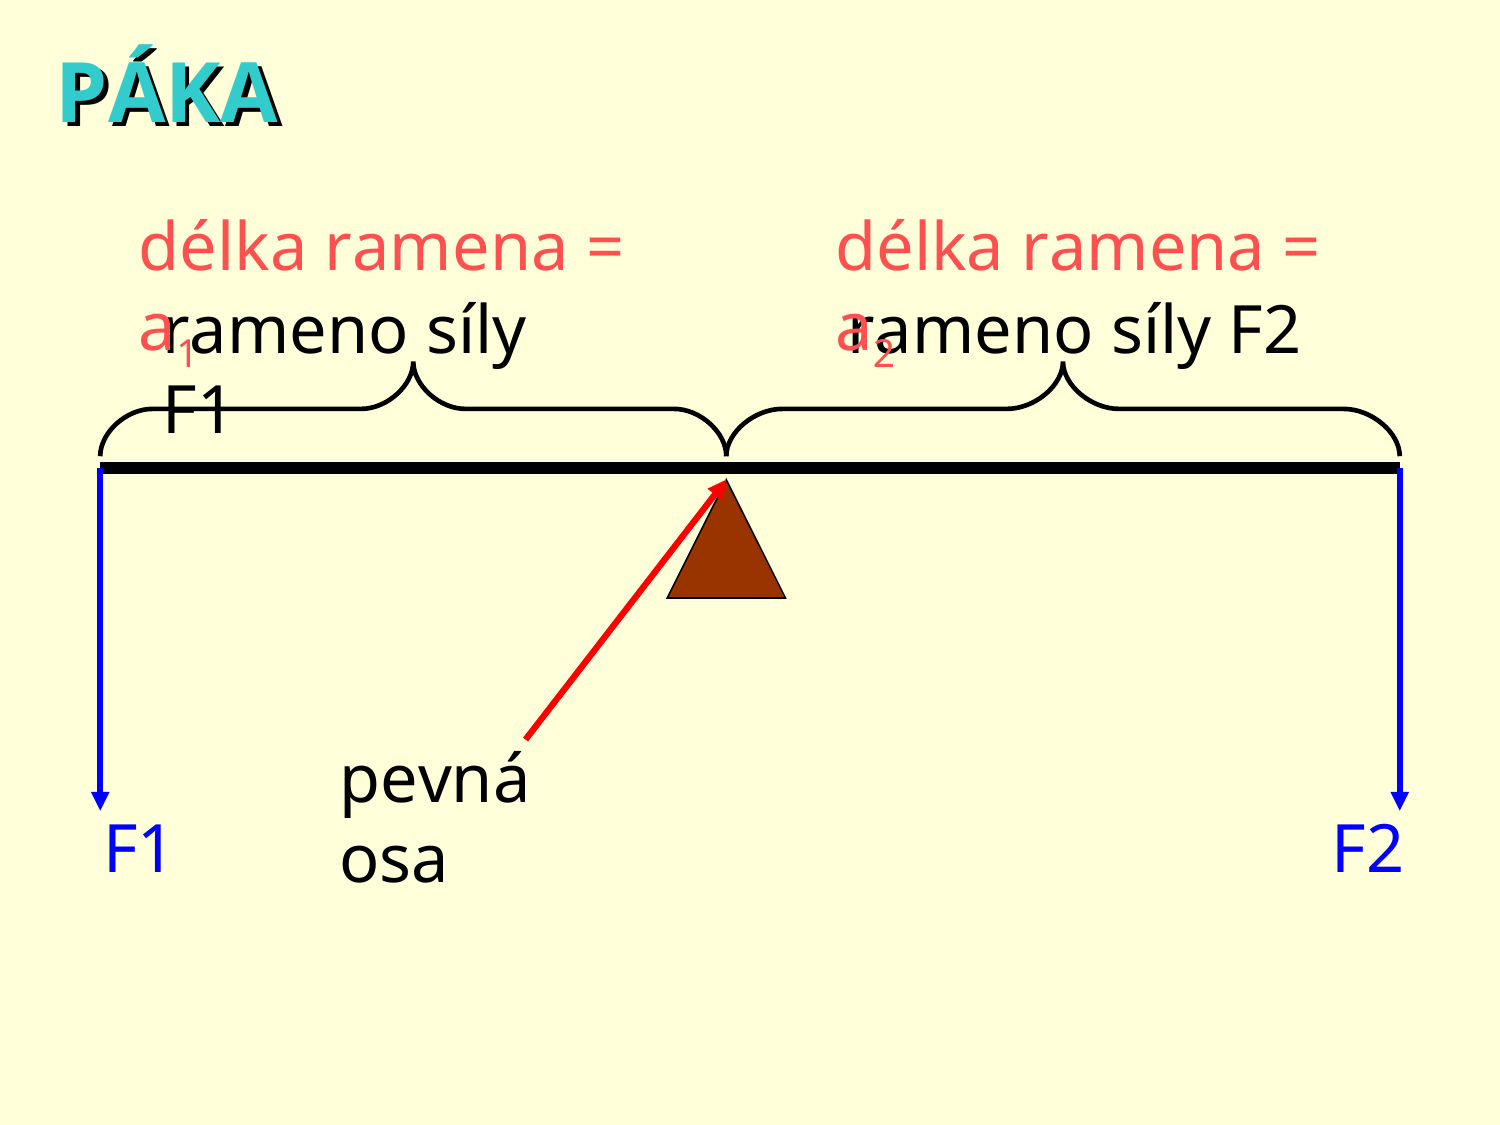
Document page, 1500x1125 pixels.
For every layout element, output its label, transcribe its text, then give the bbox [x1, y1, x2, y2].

text_box F1 [88, 798, 195, 895]
text_box délka ramena = a2 [820, 196, 1412, 383]
text_box [667, 481, 786, 598]
text_box rameno síly F1 [147, 383, 632, 455]
text_box PÁKA [41, 31, 337, 147]
text_box F2 [1316, 798, 1471, 895]
text_box délka ramena = a1 [123, 196, 715, 383]
text_box pevná osa [324, 727, 668, 904]
